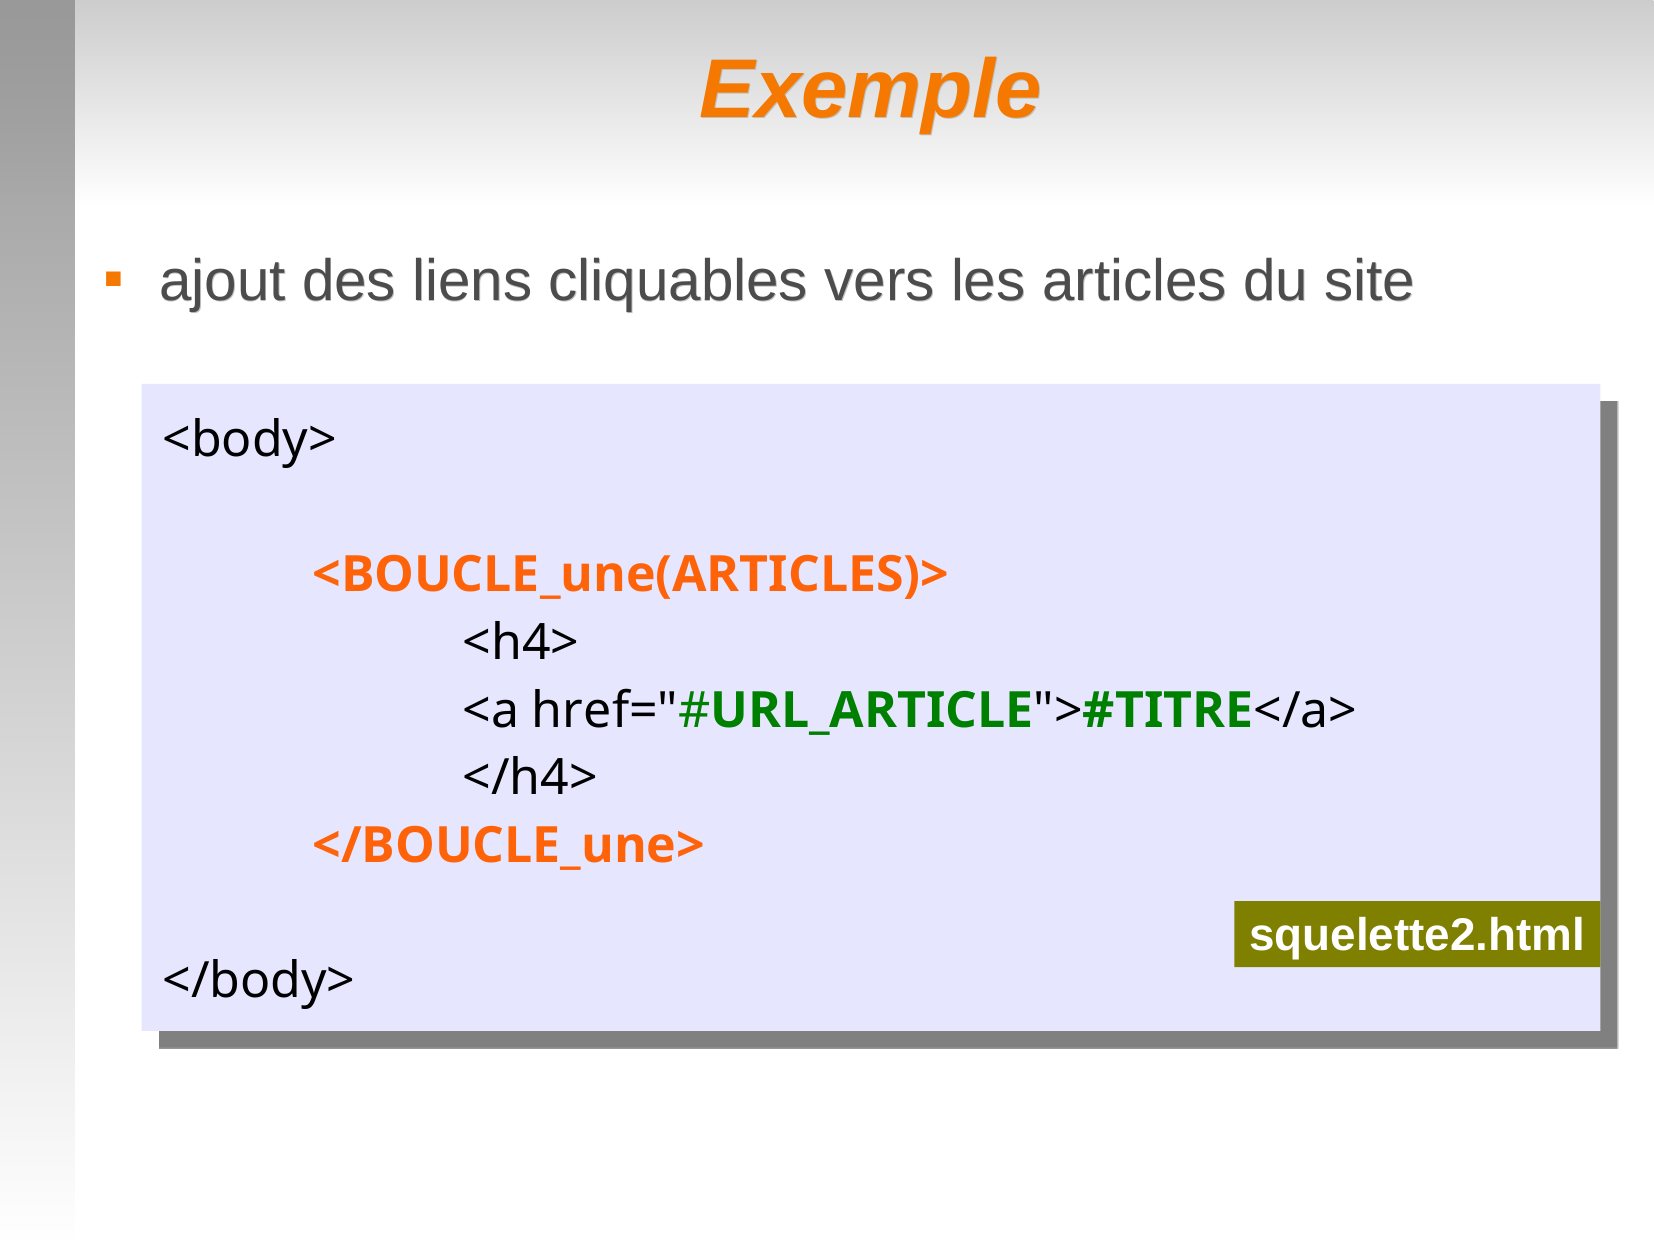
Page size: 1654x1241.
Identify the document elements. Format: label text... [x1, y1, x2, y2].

text_box squelette2.html [1234, 901, 1601, 968]
title Exemple [88, 0, 1654, 178]
list ajout des liens cliquables vers les articles du site [88, 248, 1625, 1067]
